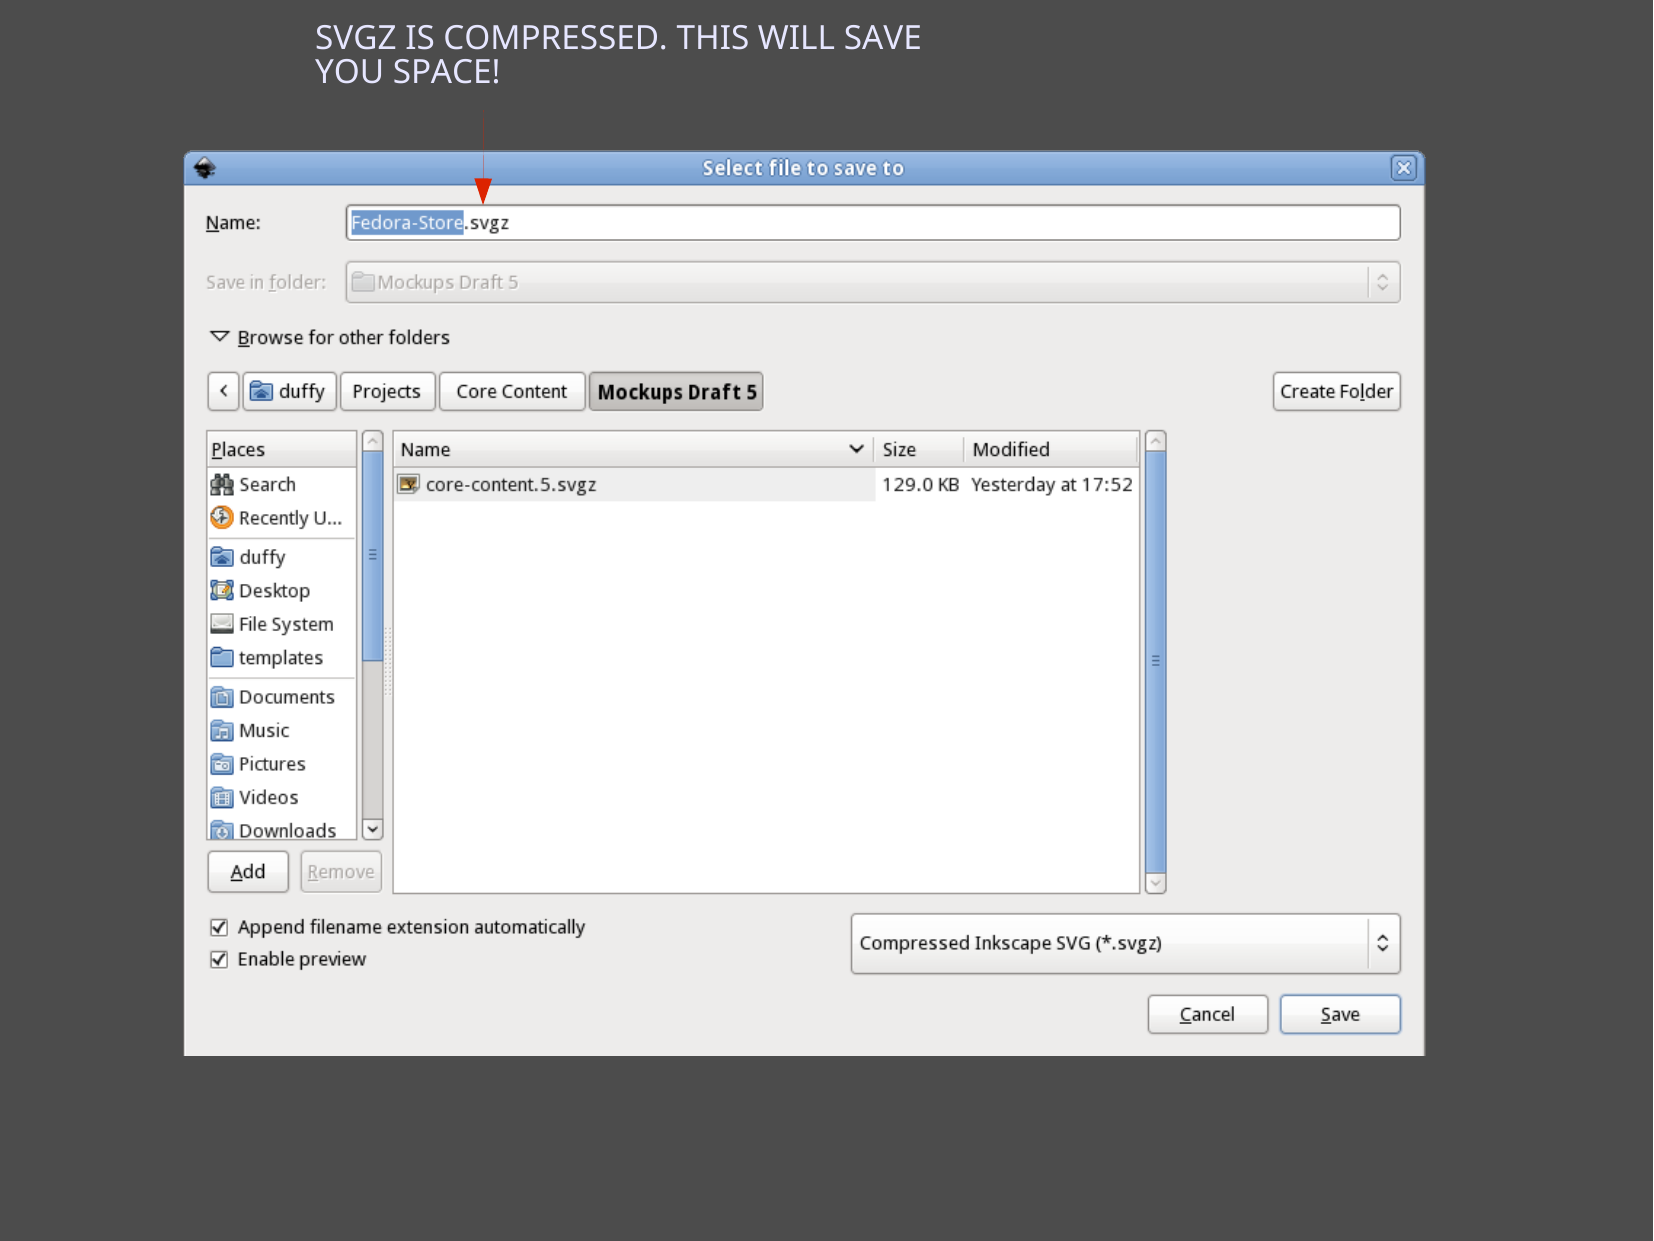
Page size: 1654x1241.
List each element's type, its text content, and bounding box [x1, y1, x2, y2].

text_box SVGZ IS COMPRESSED. THIS WILL SAVE YOU SPACE! [315, 0, 938, 113]
picture [183, 142, 1426, 1056]
